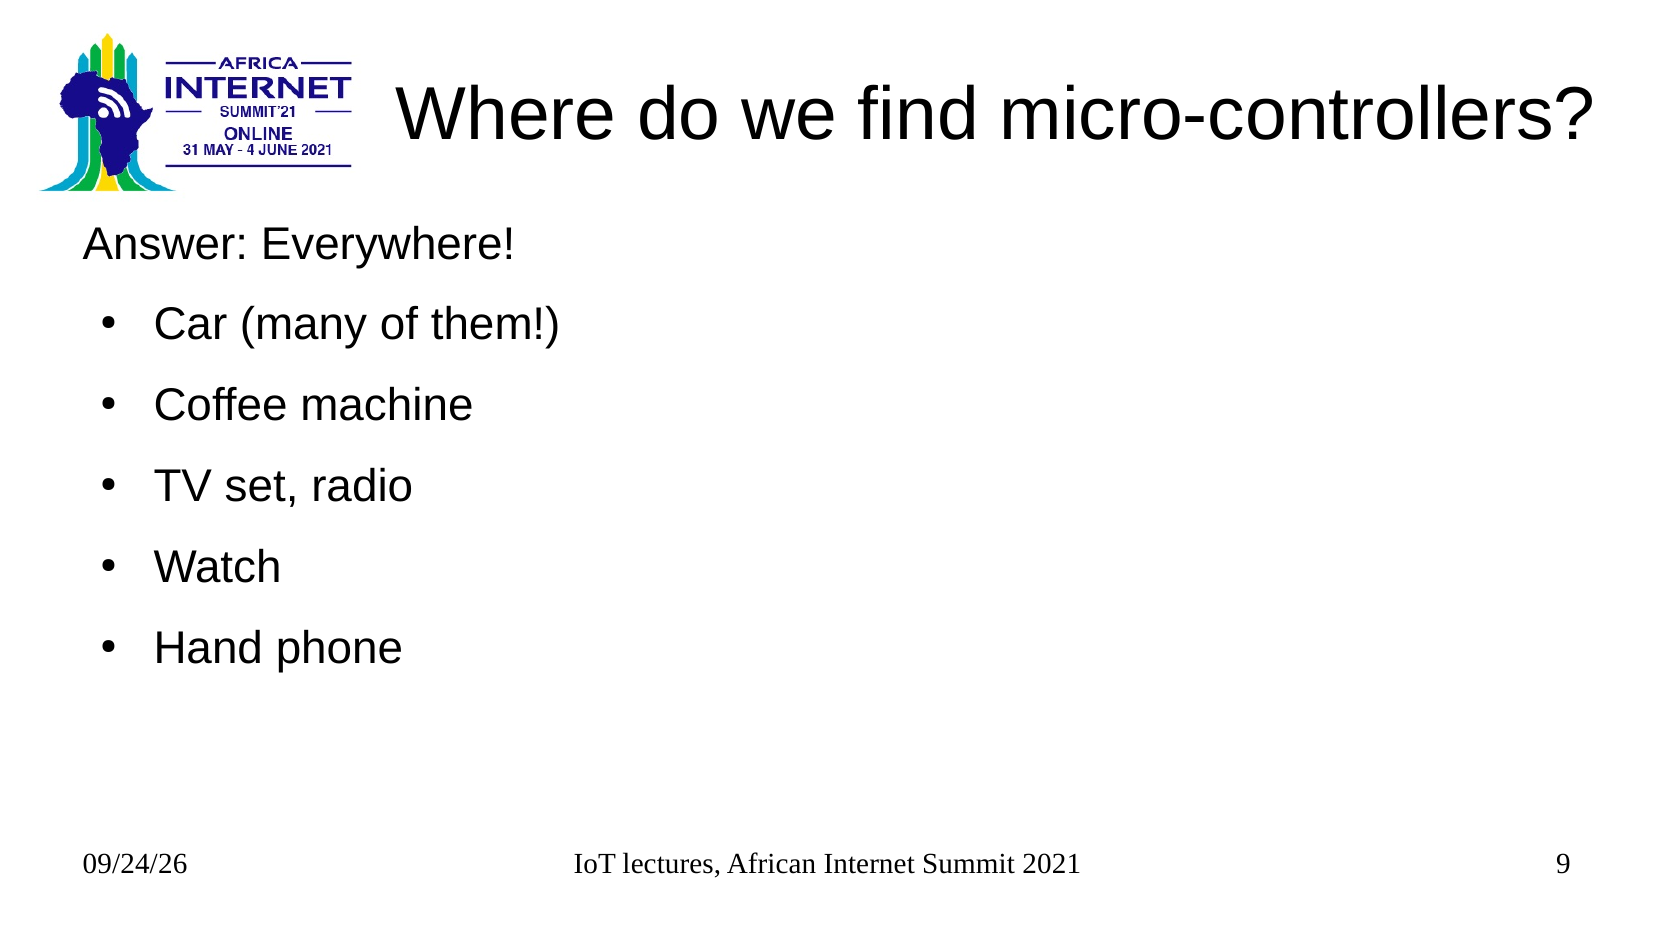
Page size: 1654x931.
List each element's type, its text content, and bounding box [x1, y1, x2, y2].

list Answer: Everywhere! Car (many of them!) Coffee machine TV set, radio Watch Hand phone [82, 217, 1571, 827]
title Where do we find micro-controllers? [368, 29, 1625, 198]
picture [9, 11, 384, 207]
